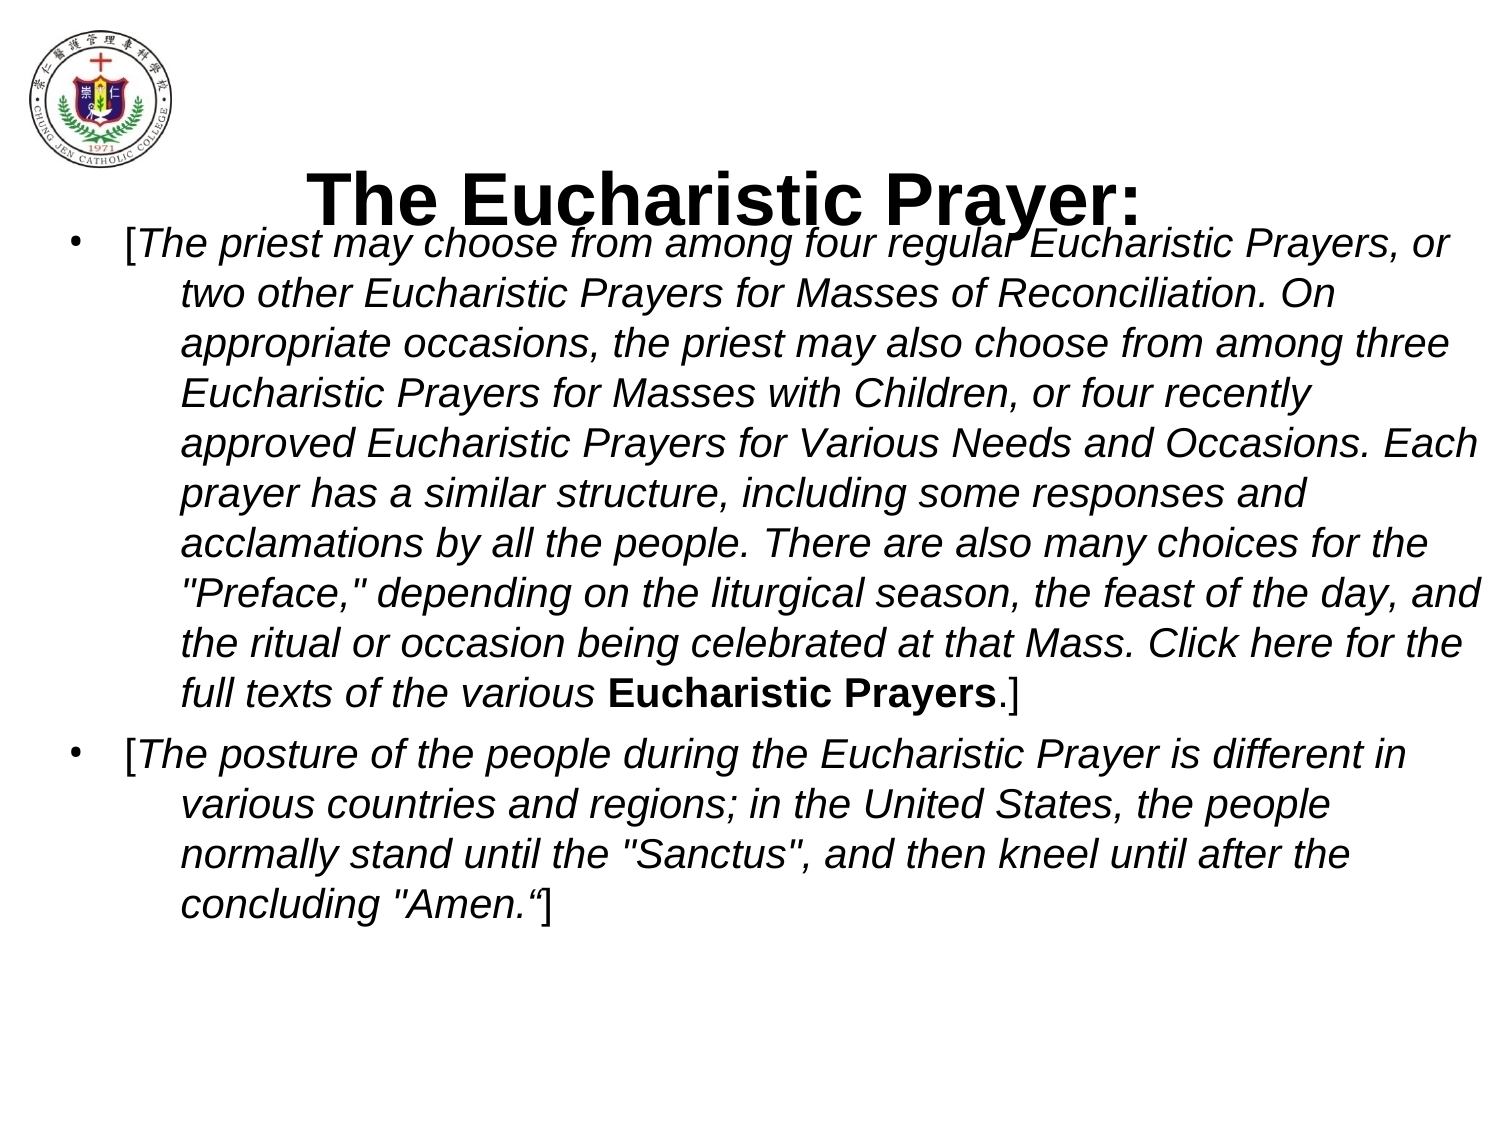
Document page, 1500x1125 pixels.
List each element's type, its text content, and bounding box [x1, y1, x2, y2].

list [The priest may choose from among four regular Eucharistic Prayers, or two other Eucharistic Prayers for Masses of Reconciliation. On appropriate occasions, the priest may also choose from among three Eucharistic Prayers for Masses with Children, or four recently approved Eucharistic Prayers for Various Needs and Occasions. Each prayer has a similar structure, including some responses and acclamations by all the people. There are also many choices for the "Preface," depending on the liturgical season, the feast of the day, and the ritual or occasion being celebrated at that Mass. Click here for the full texts of the various Eucharistic Prayers.] [The posture of the people during the Eucharistic Prayer is different in various countries and regions; in the United States, the people normally stand until the "Sanctus", and then kneel until after the concluding "Amen.“] [53, 208, 1500, 1005]
title The Eucharistic Prayer: [135, 42, 1315, 185]
